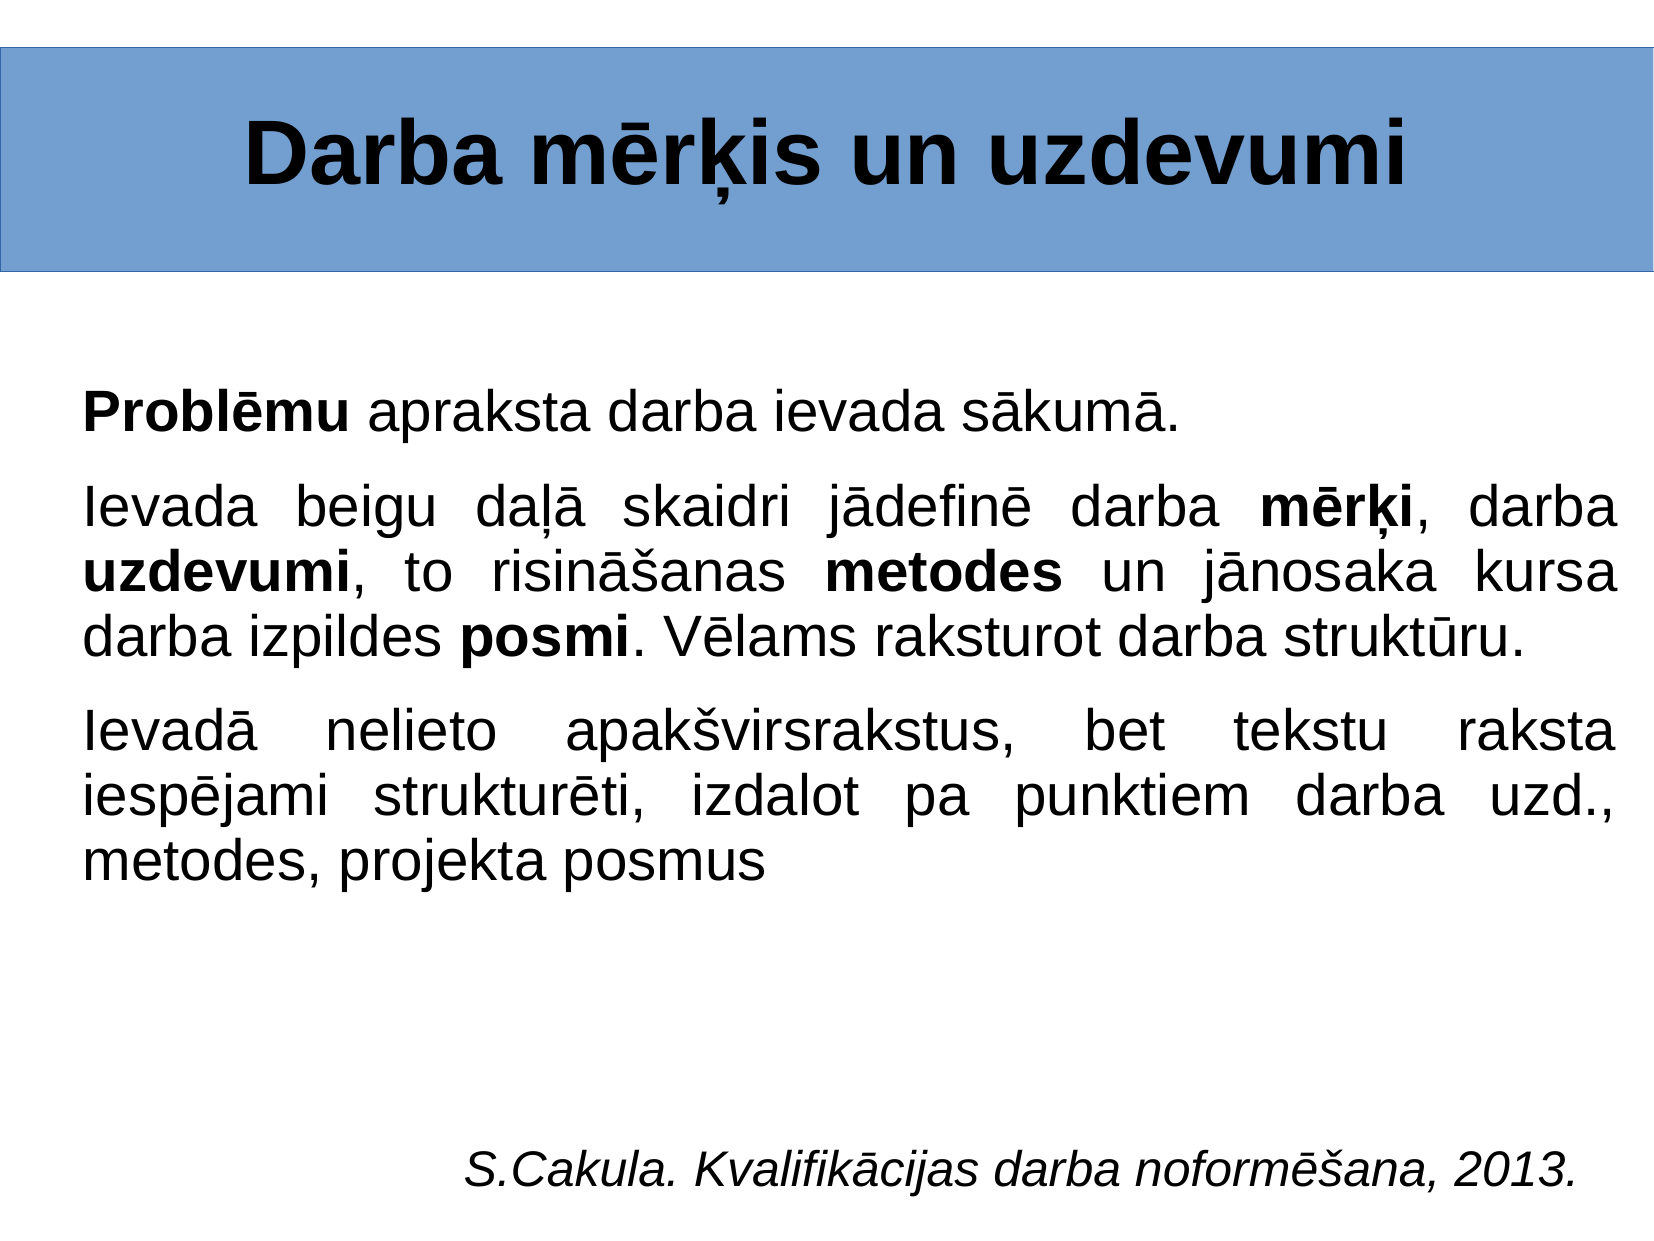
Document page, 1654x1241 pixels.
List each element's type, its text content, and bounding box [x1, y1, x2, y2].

text_box [0, 47, 1654, 272]
title Darba mērķis un uzdevumi [82, 49, 1571, 257]
text_box S.Cakula. Kvalifikācijas darba noformēšana, 2013. [448, 1133, 1595, 1205]
list Problēmu apraksta darba ievada sākumā. Ievada beigu daļā skaidri jādefinē darba mērķi, darba uzdevumi, to risināšanas metodes un jānosaka kursa darba izpildes posmi. Vēlams raksturot darba struktūru. Ievadā nelieto apakšvirsrakstus, bet tekstu raksta iespējami strukturēti, izdalot pa punktiem darba uzd., metodes, projekta posmus [82, 378, 1619, 1099]
